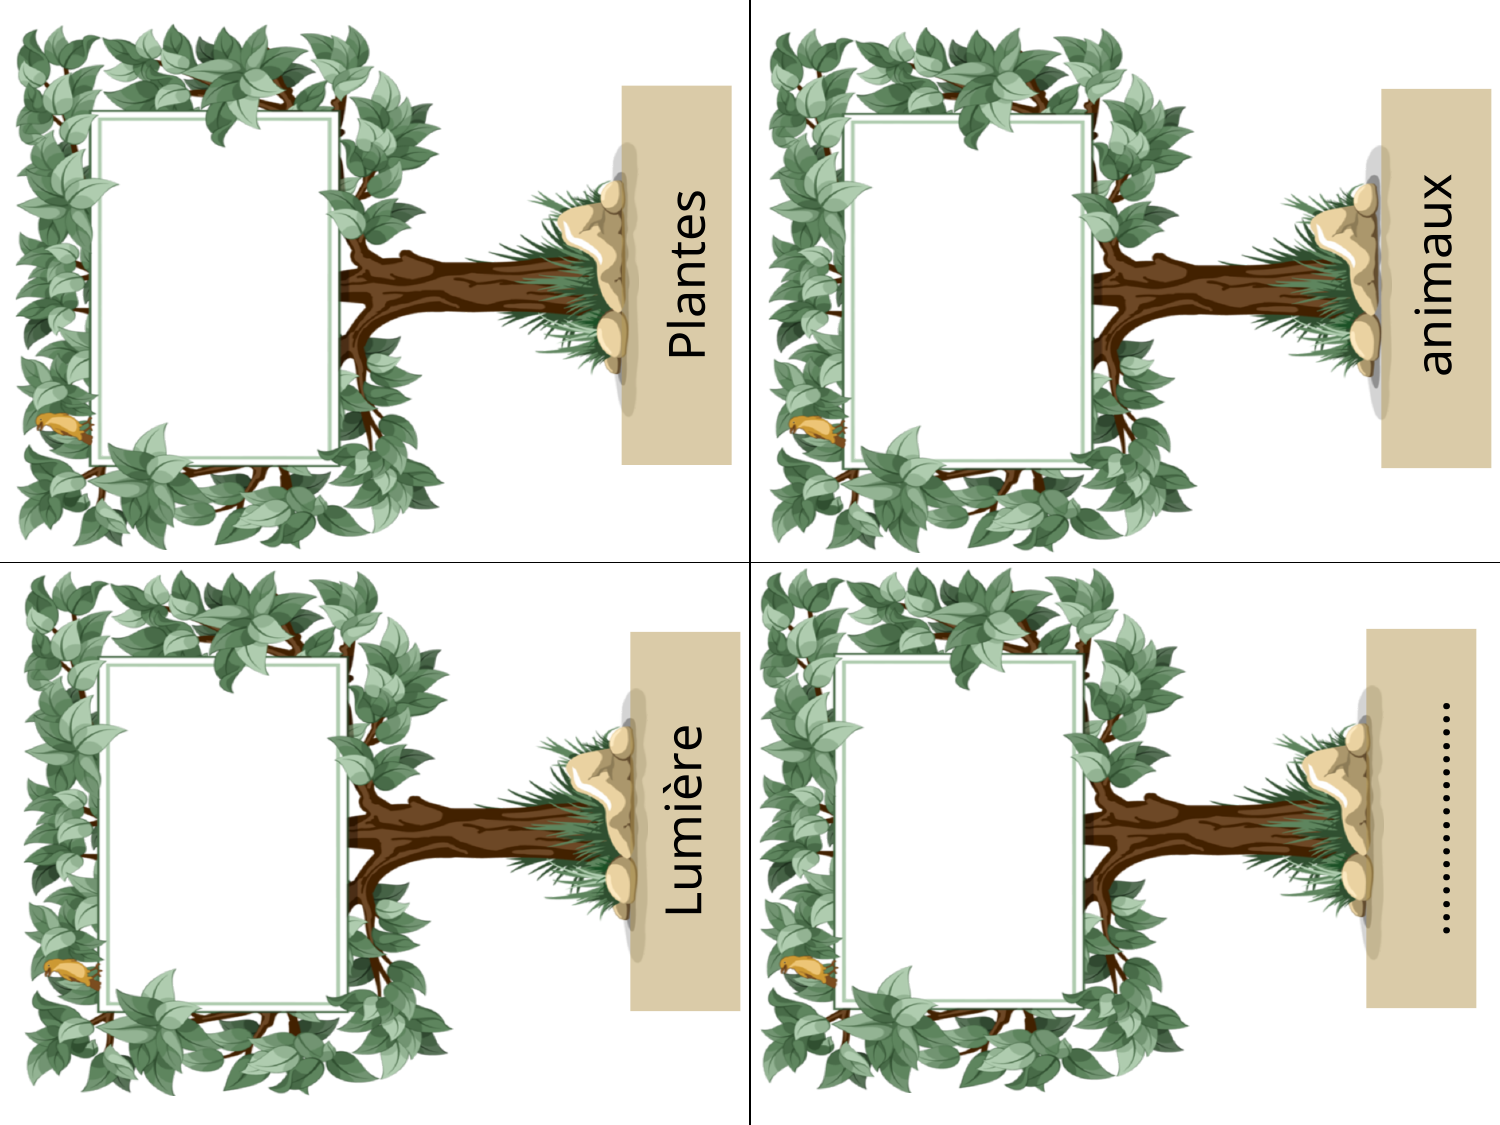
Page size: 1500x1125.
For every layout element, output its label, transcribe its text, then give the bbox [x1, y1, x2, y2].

picture [759, 566, 1384, 1093]
text_box [622, 86, 732, 465]
picture [23, 569, 648, 1096]
text_box [630, 632, 740, 1011]
text_box Lumière [644, 664, 719, 979]
text_box [1381, 89, 1491, 468]
text_box [1366, 629, 1476, 1008]
text_box ……………… [1392, 685, 1467, 952]
picture [15, 23, 639, 550]
text_box animaux [1394, 158, 1469, 393]
text_box Plantes [647, 174, 722, 377]
picture [768, 26, 1392, 553]
